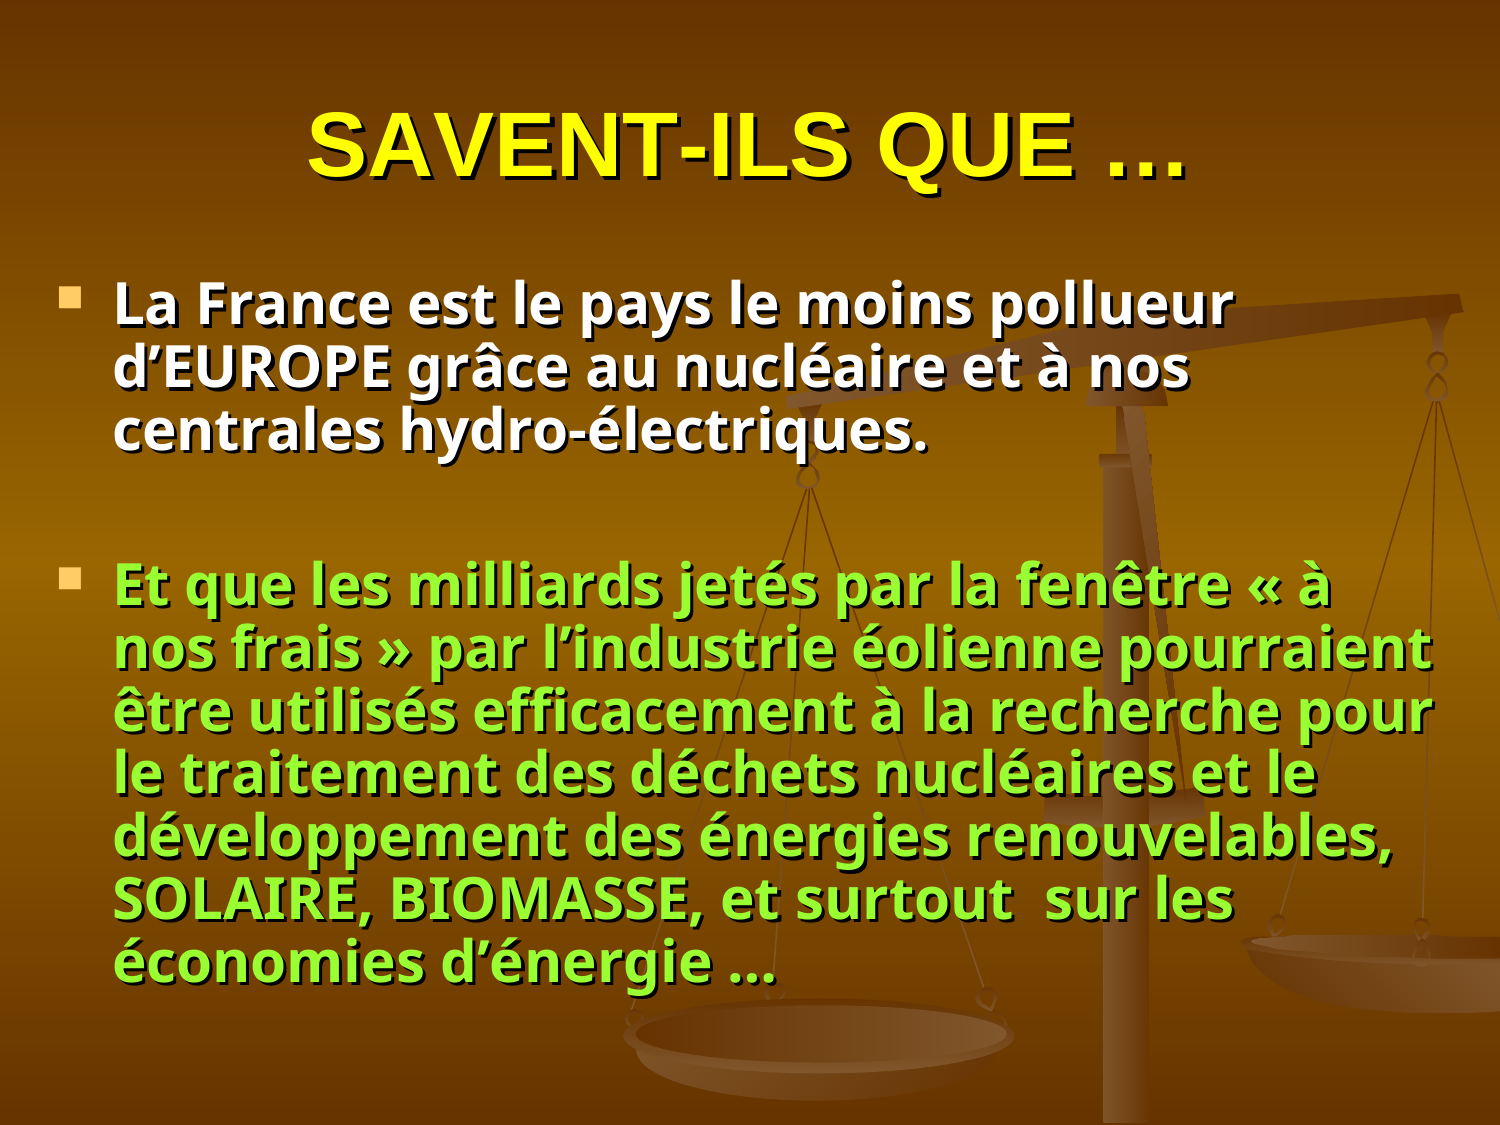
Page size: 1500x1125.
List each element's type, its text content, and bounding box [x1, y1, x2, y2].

title SAVENT-ILS QUE … [75, 45, 1426, 234]
list La France est le pays le moins pollueur d’EUROPE grâce au nucléaire et à nos centrales hydro-électriques. Et que les milliards jetés par la fenêtre « à nos frais » par l’industrie éolienne pourraient être utilisés efficacement à la recherche pour le traitement des déchets nucléaires et le développement des énergies renouvelables, SOLAIRE, BIOMASSE, et surtout sur les économies d’énergie … [41, 267, 1459, 1011]
